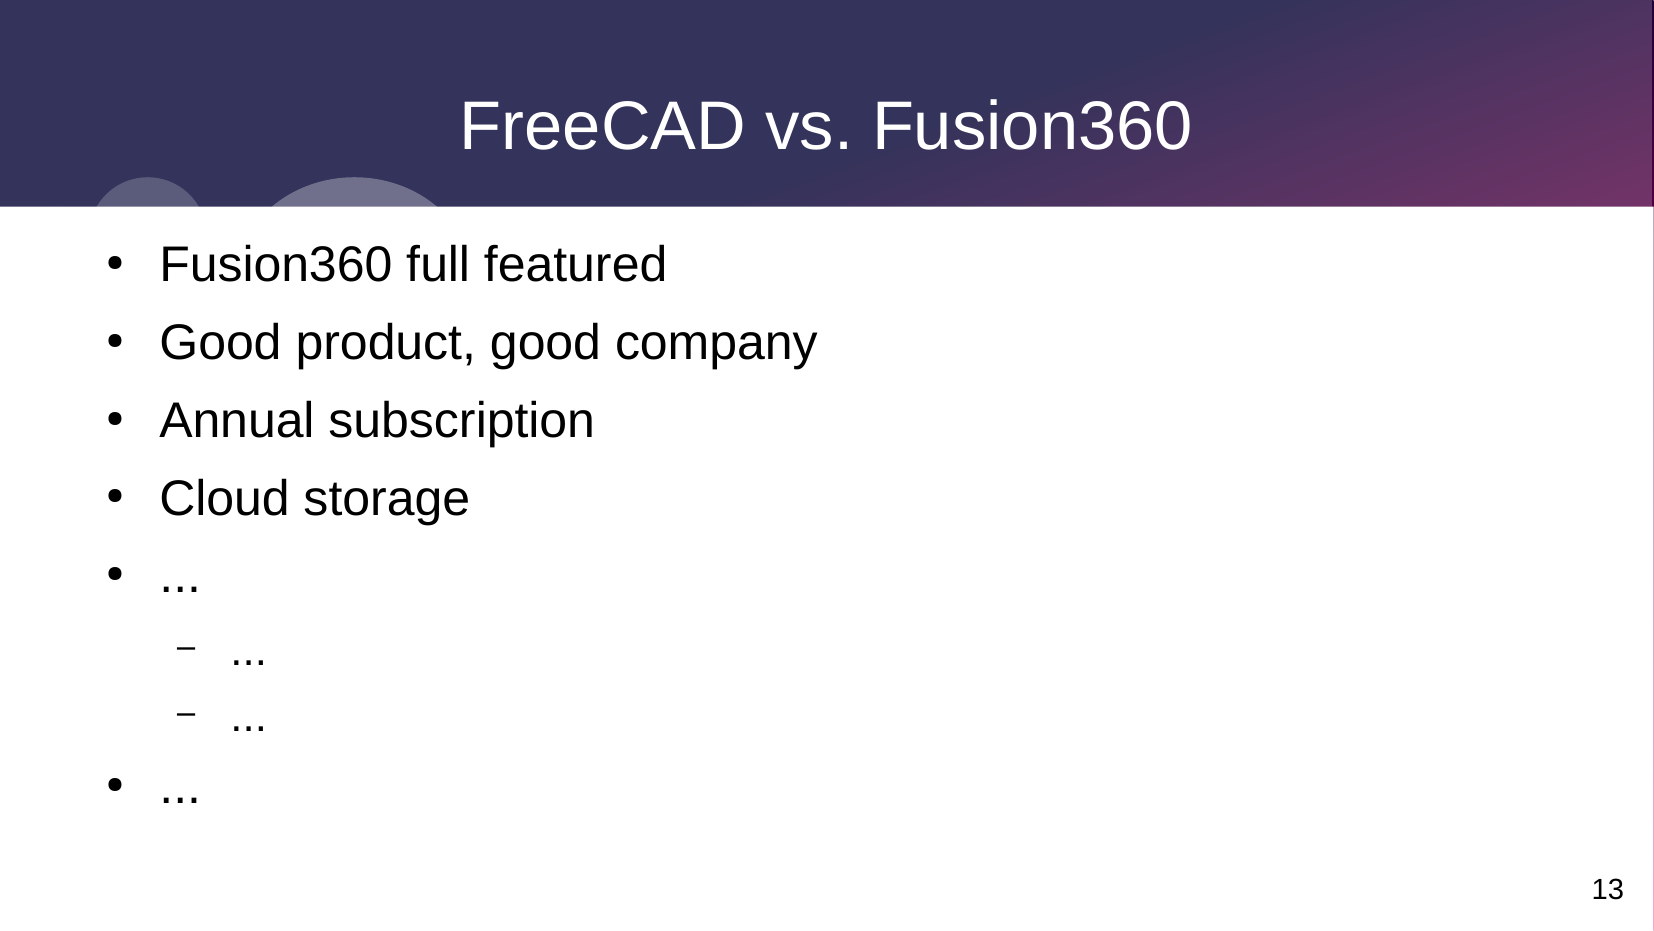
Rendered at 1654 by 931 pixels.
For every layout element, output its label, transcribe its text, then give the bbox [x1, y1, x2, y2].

title FreeCAD vs. Fusion360 [88, 44, 1565, 207]
list Fusion360 full featured Good product, good company Annual subscription Cloud storage ... ... ... ... [88, 236, 1565, 827]
